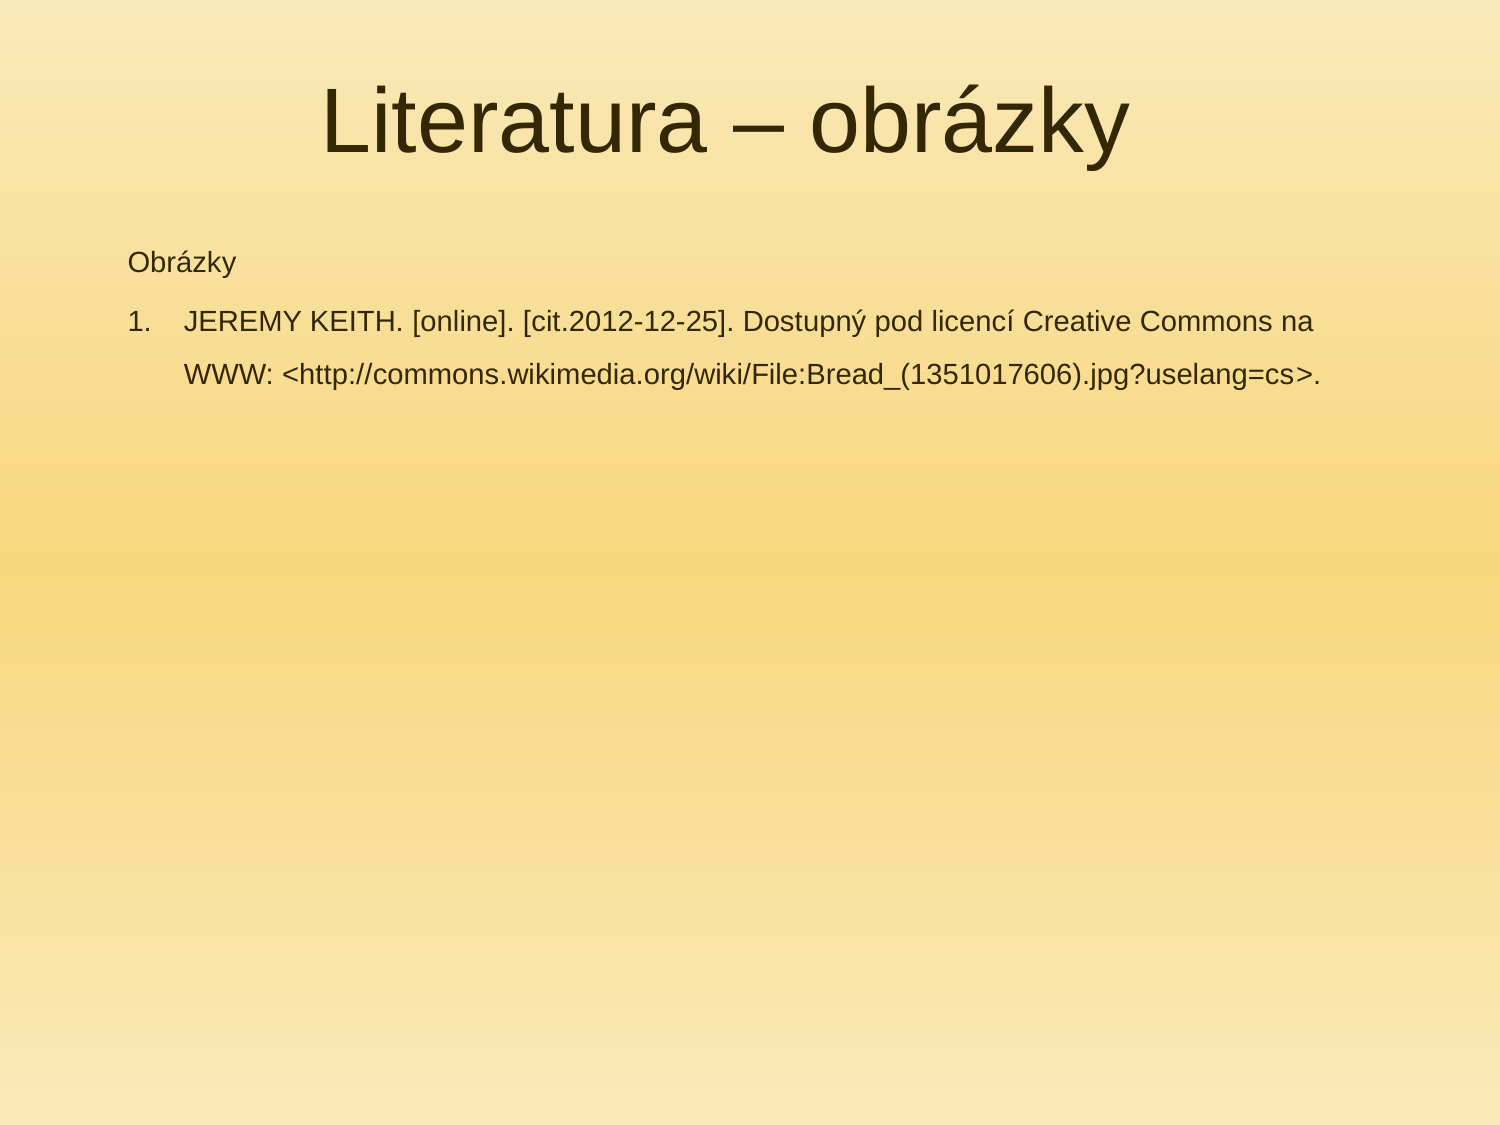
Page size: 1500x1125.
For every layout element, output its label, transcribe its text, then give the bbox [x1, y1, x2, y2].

list Obrázky JEREMY KEITH. [online]. [cit.2012-12-25]. Dostupný pod licencí Creative Commons na WWW: <http://commons.wikimedia.org/wiki/File:Bread_(1351017606).jpg?uselang=cs>. [112, 175, 1388, 941]
title Literatura – obrázky [88, 42, 1364, 190]
